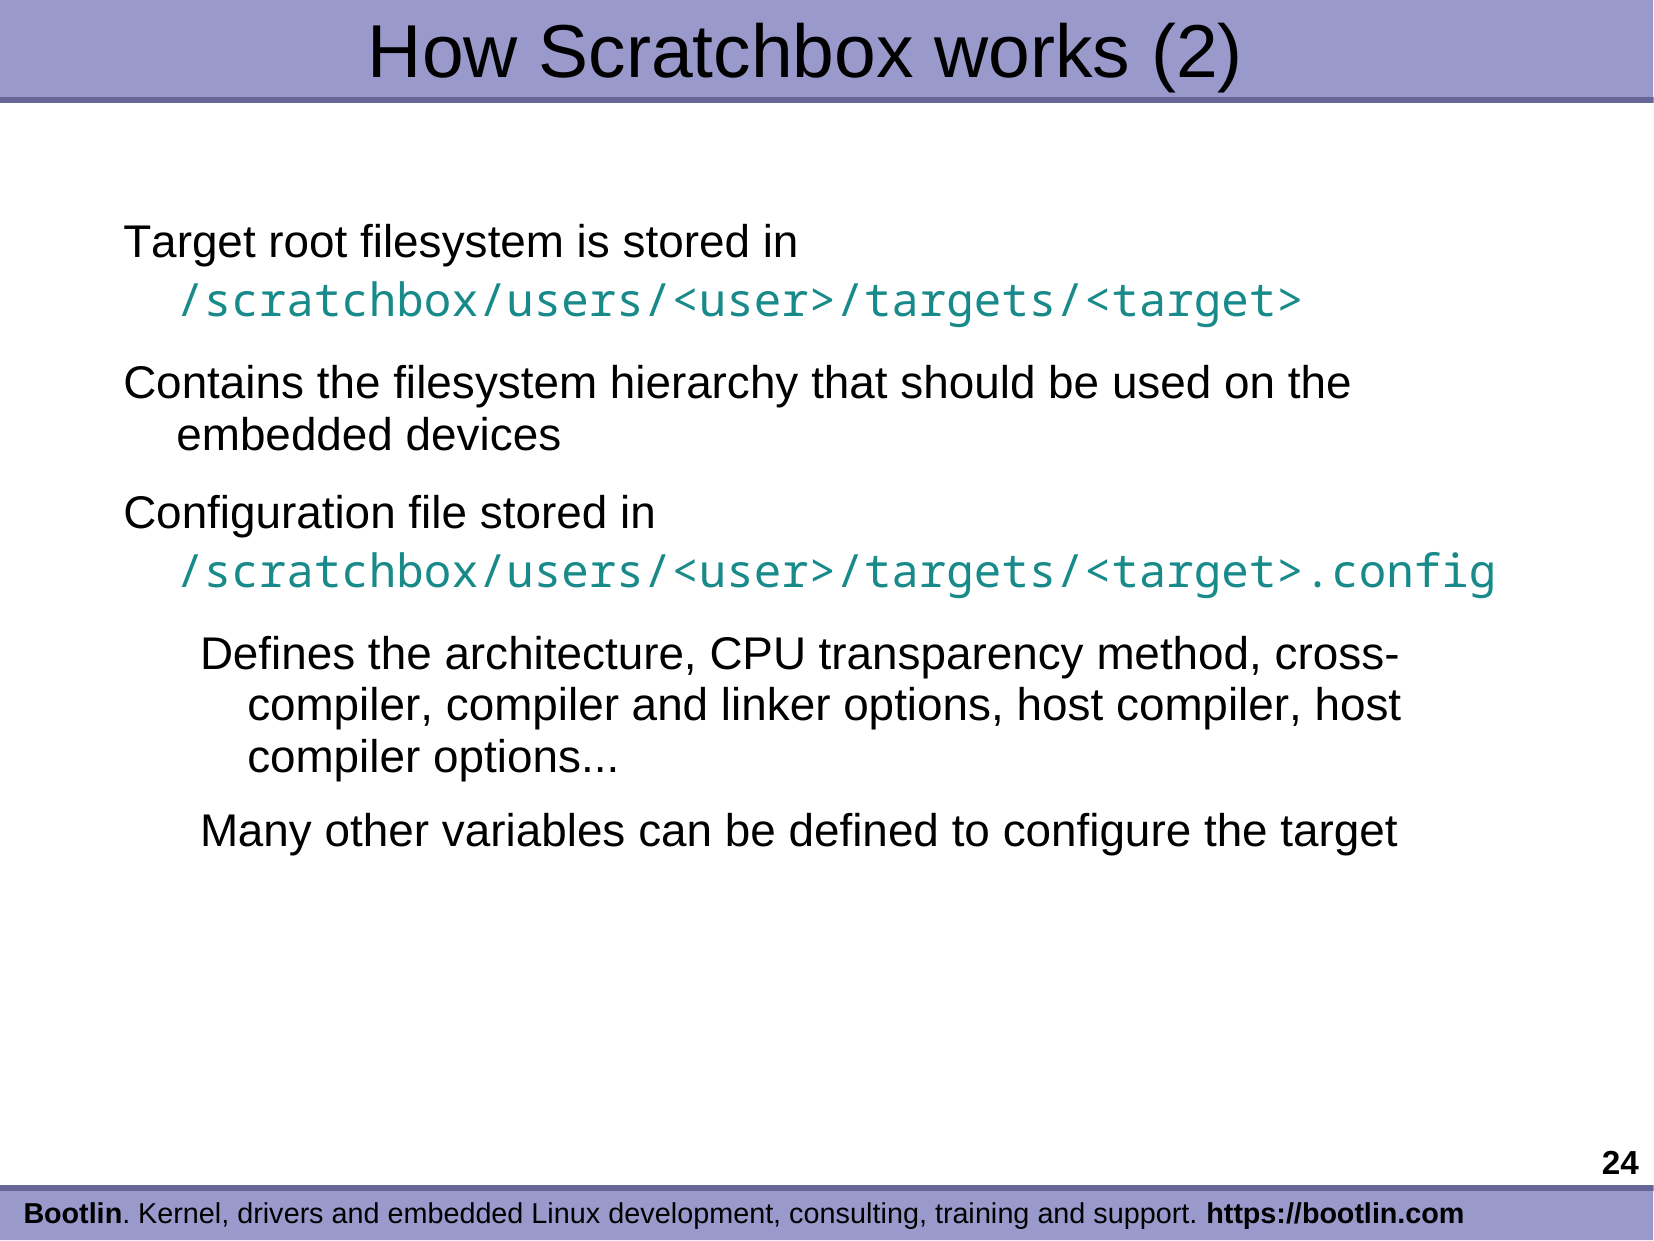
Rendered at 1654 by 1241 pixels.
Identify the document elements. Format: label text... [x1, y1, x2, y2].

list Target root filesystem is stored in /scratchbox/users/<user>/targets/<target> Contains the filesystem hierarchy that should be used on the embedded devices Configuration file stored in /scratchbox/users/<user>/targets/<target>.config Defines the architecture, CPU transparency method, cross-compiler, compiler and linker options, host compiler, host compiler options... Many other variables can be defined to configure the target [105, 216, 1576, 1066]
title How Scratchbox works (2) [60, 5, 1551, 97]
